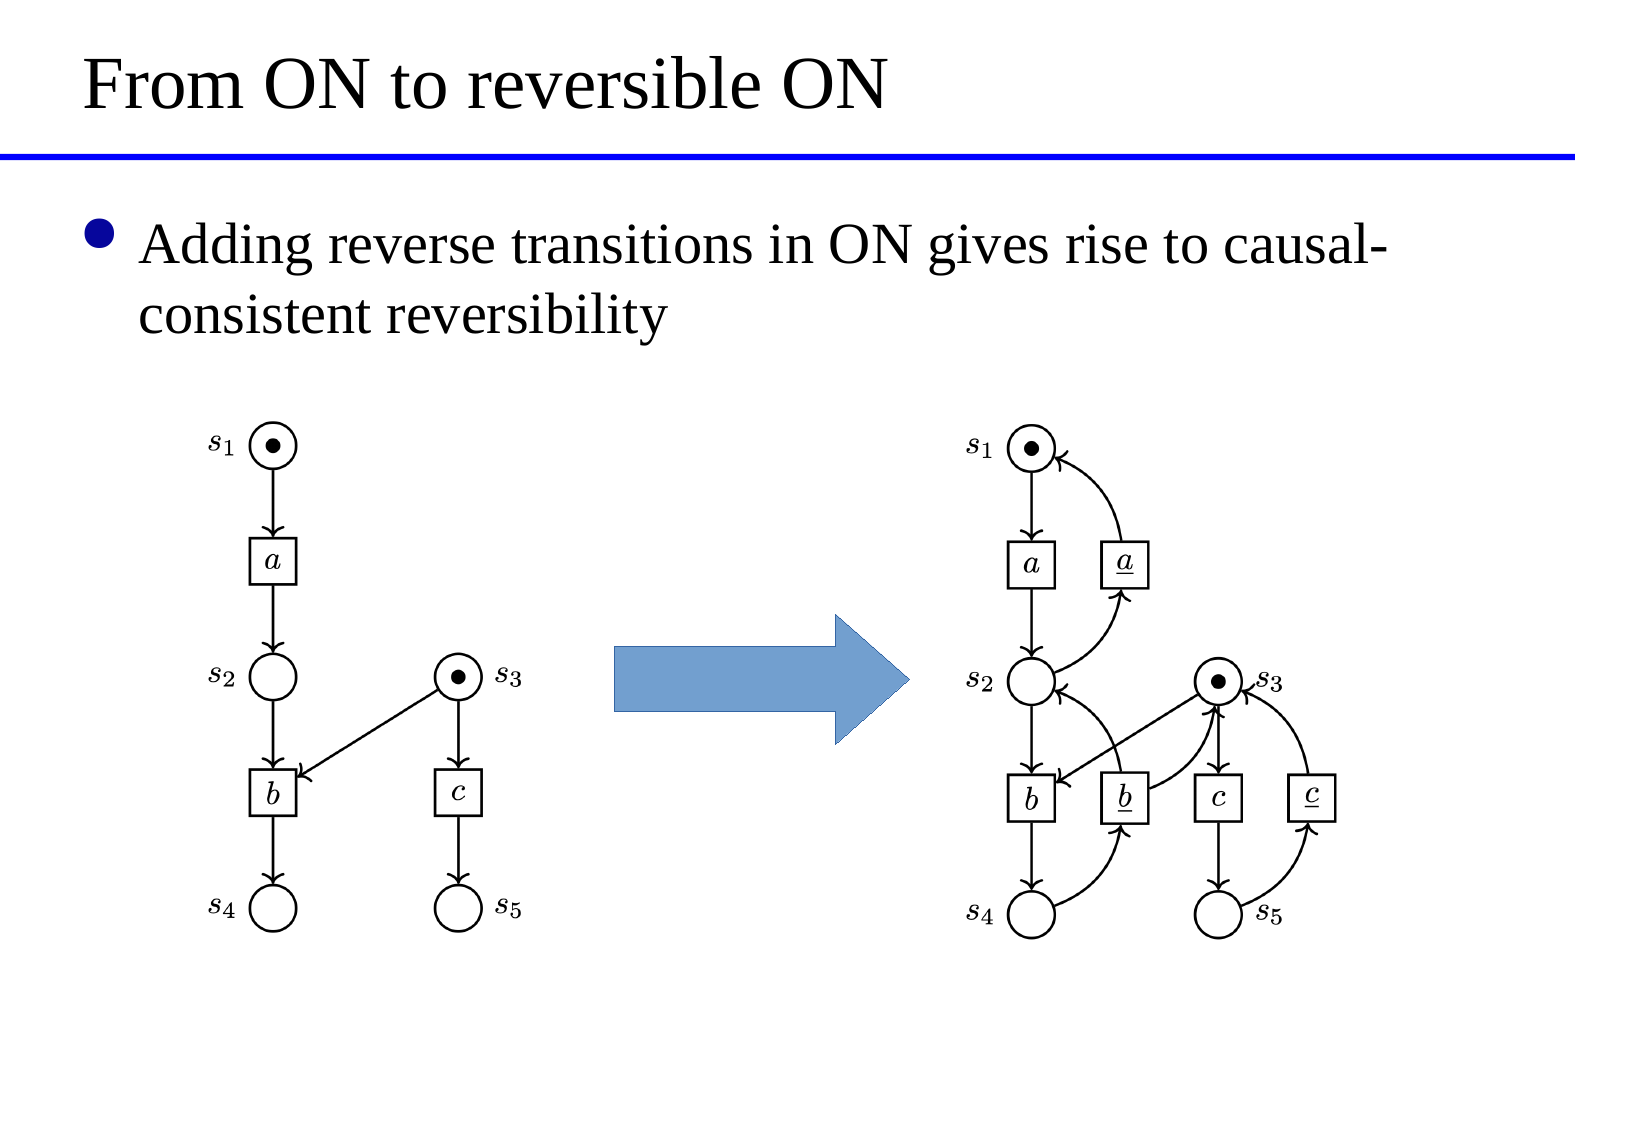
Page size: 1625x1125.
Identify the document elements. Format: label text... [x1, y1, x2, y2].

picture [182, 413, 544, 947]
title From ON to reversible ON [67, 27, 1544, 131]
list Adding reverse transitions in ON gives rise to causal-consistent reversibility [67, 198, 1478, 1061]
picture [942, 401, 1351, 969]
text_box [614, 614, 910, 745]
